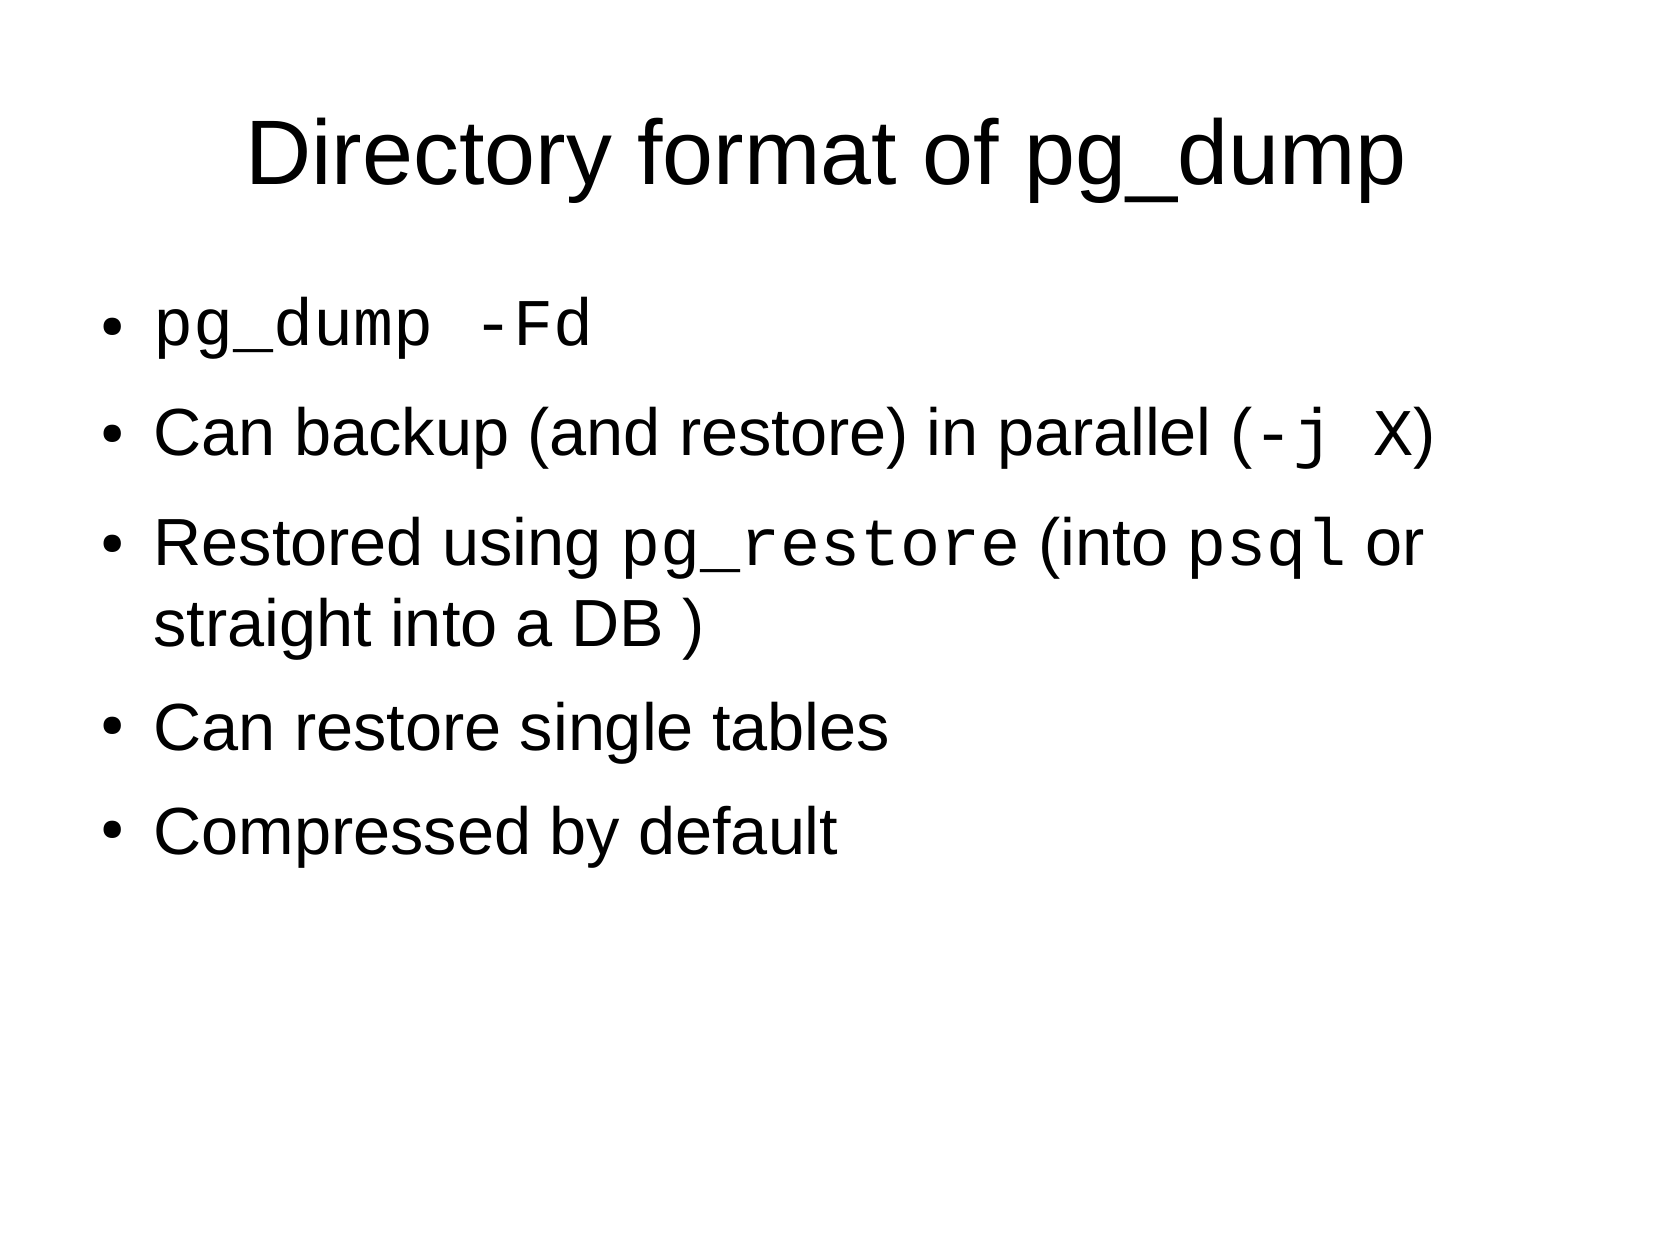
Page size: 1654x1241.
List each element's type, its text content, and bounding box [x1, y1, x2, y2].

list pg_dump -Fd Can backup (and restore) in parallel (-j X) Restored using pg_restore (into psql or straight into a DB ) Can restore single tables Compressed by default [82, 290, 1571, 1010]
title Directory format of pg_dump [82, 49, 1571, 257]
